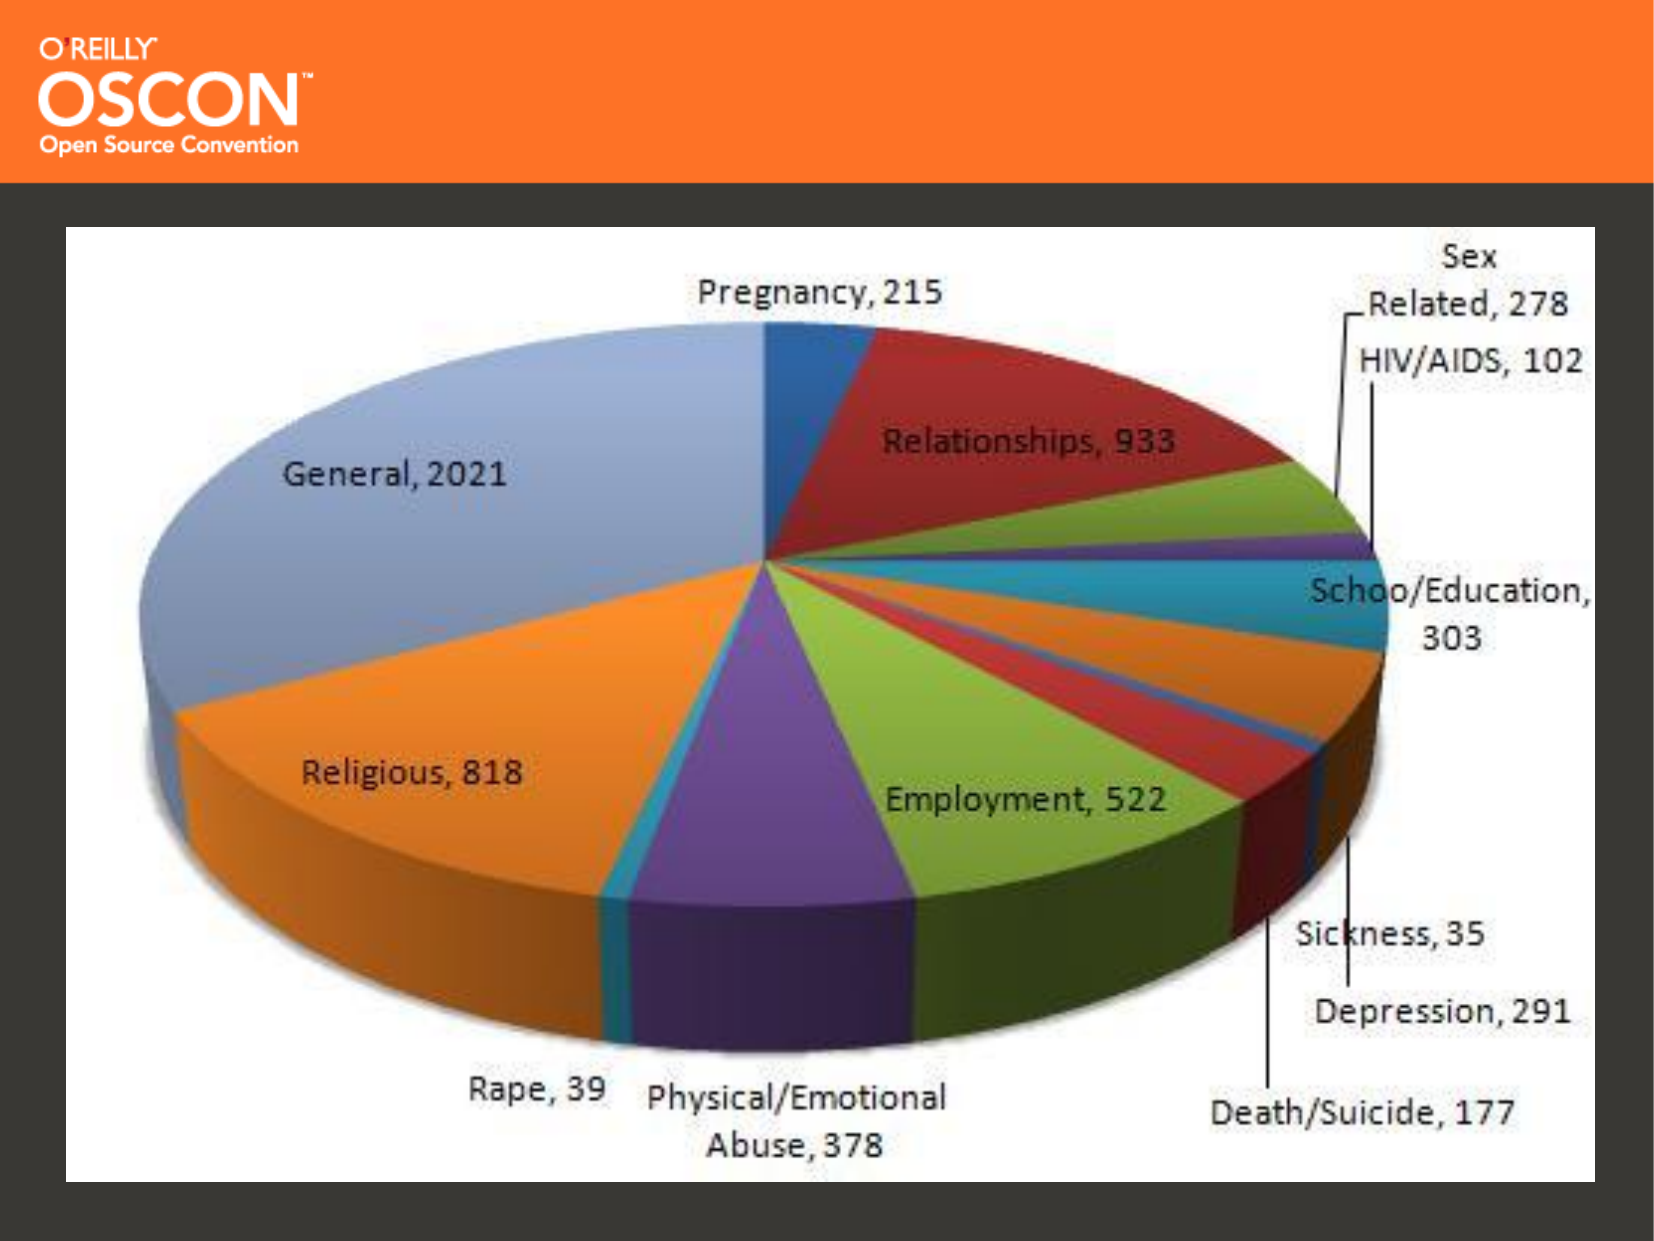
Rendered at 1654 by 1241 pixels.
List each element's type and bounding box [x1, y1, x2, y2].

picture [0, 0, 1654, 1241]
title [356, 0, 1624, 227]
list [852, 219, 1629, 1039]
